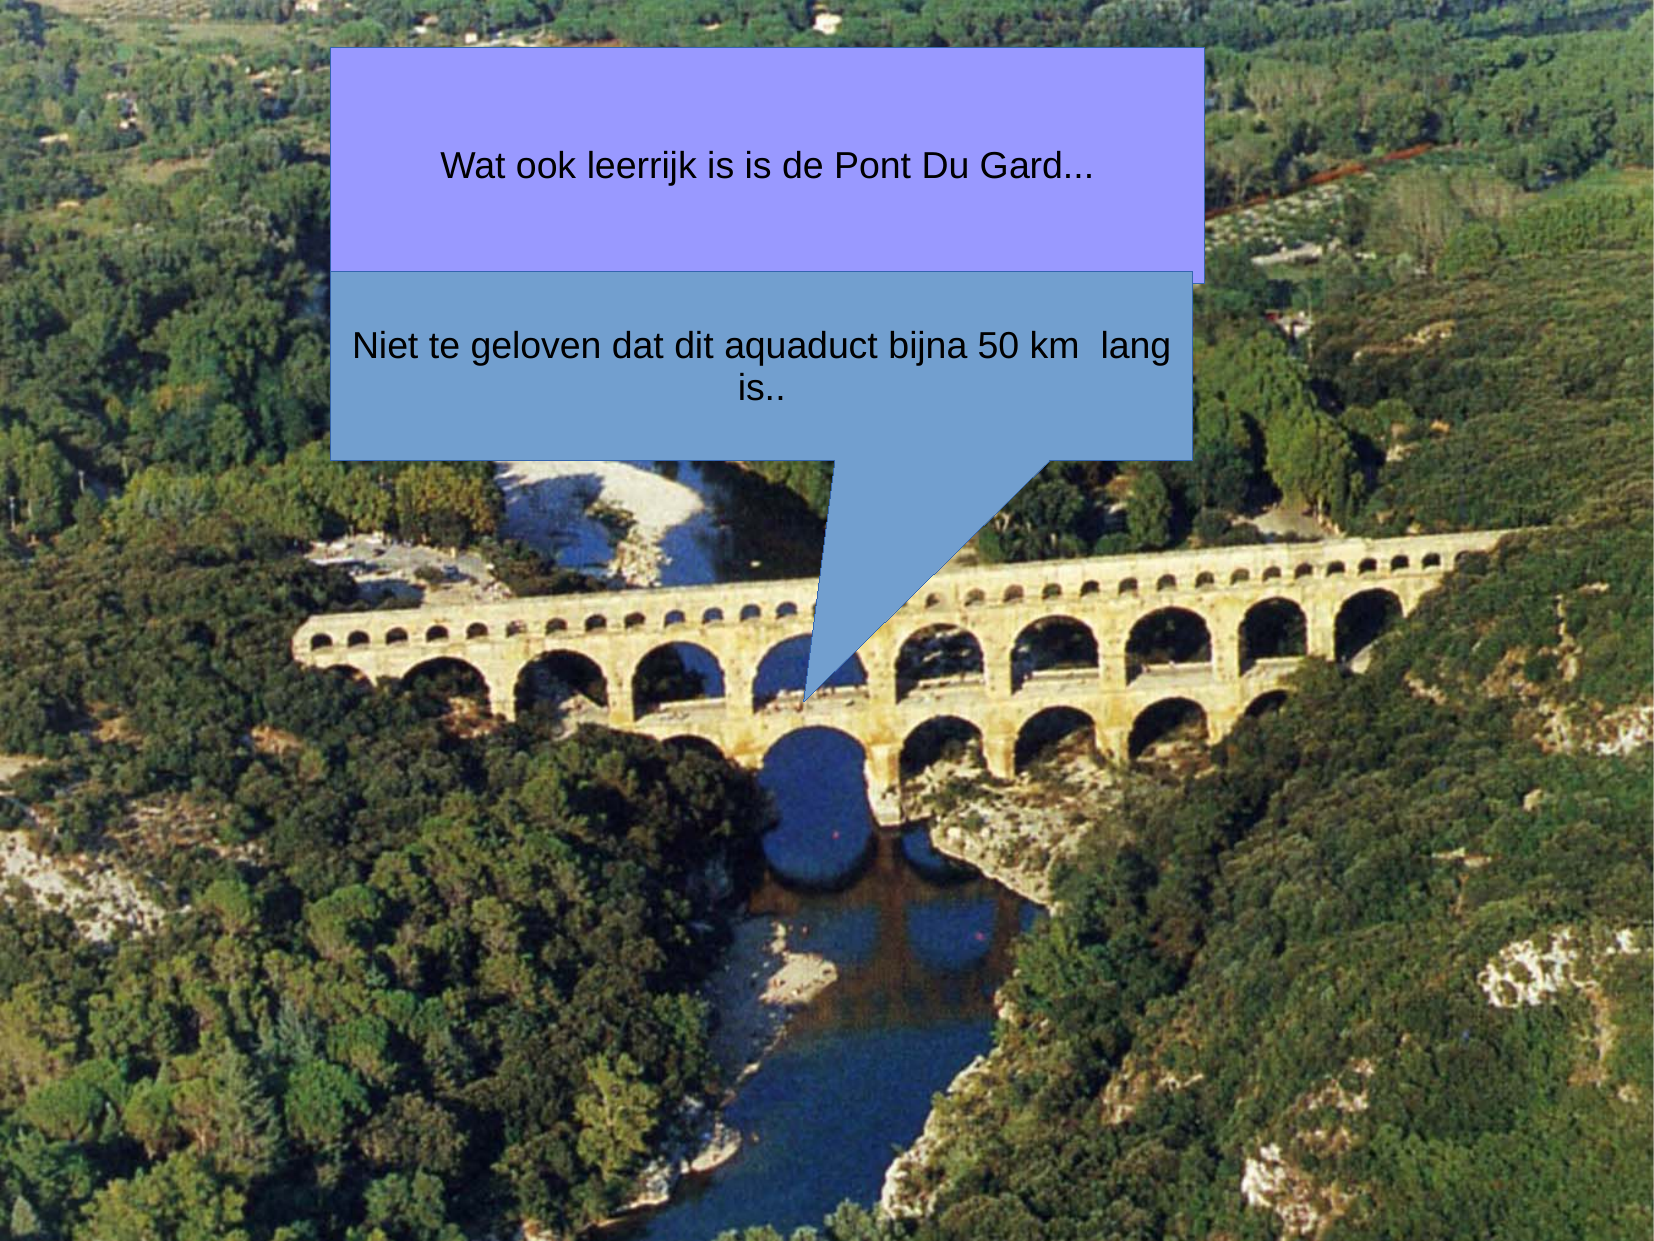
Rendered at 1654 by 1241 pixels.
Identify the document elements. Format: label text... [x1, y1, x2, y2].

text_box Wat ook leerrijk is is de Pont Du Gard... [330, 47, 1205, 284]
picture [0, 0, 1654, 1241]
text_box Niet te geloven dat dit aquaduct bijna 50 km lang is.. [330, 271, 1193, 702]
